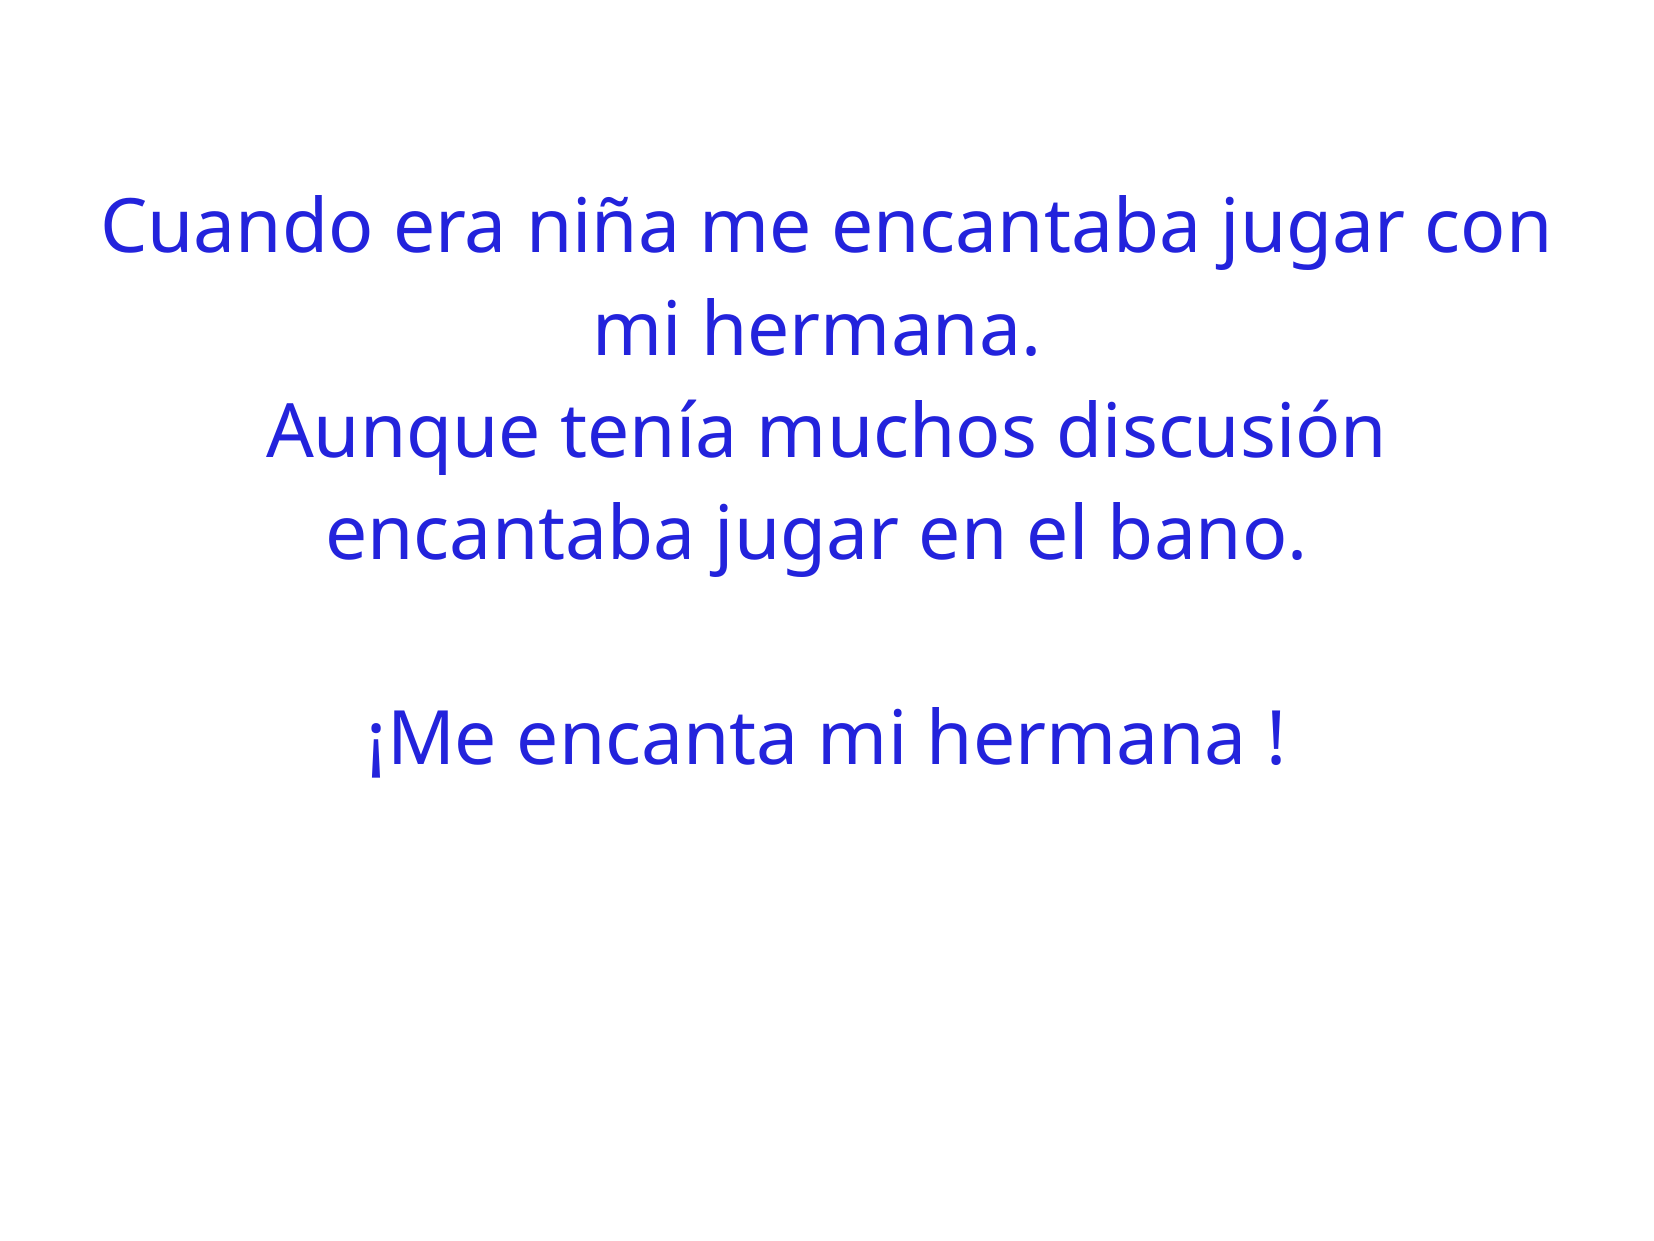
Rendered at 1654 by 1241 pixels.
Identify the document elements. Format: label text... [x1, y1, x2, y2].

text_box Cuando era niña me encantaba jugar con mi hermana. Aunque tenía muchos discusión encantaba jugar en el bano. ¡Me encanta mi hermana ! [70, 165, 1583, 895]
